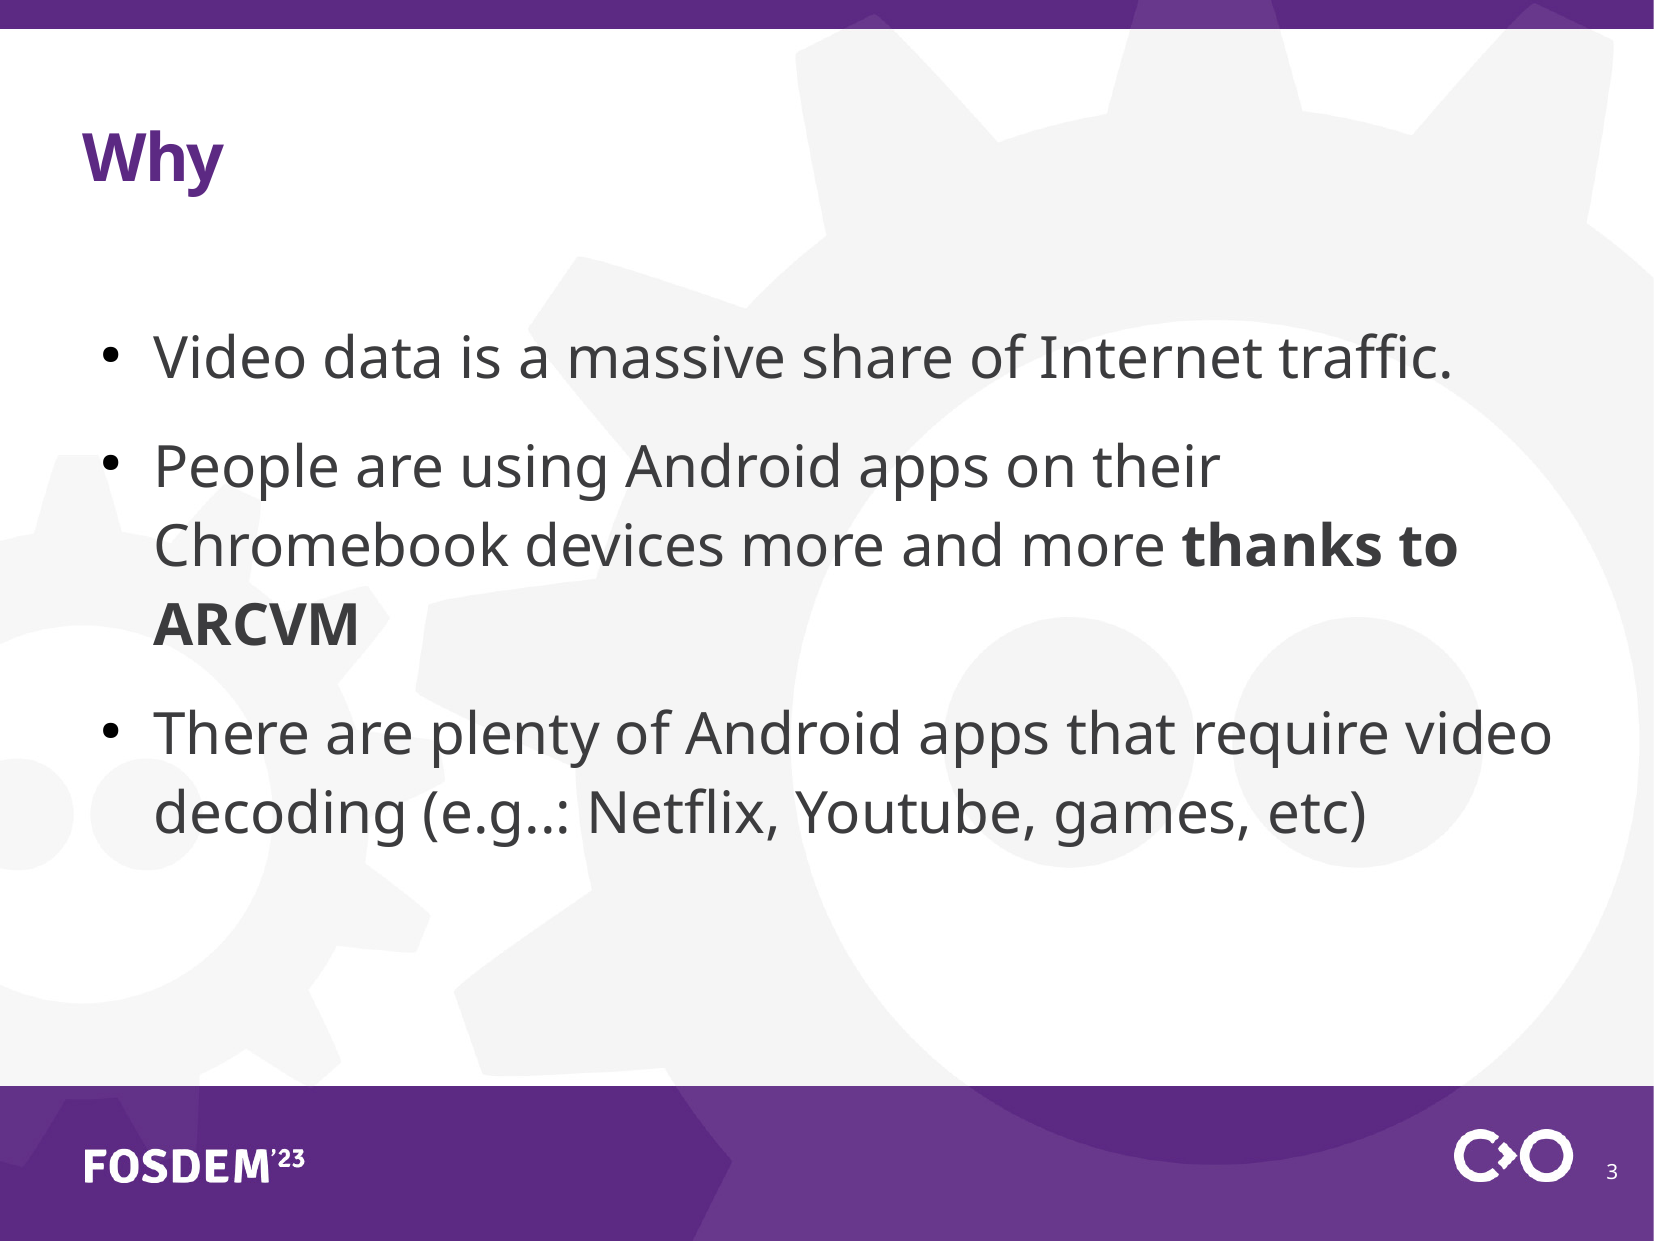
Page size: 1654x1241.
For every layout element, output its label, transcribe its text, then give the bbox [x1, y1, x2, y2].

picture [0, 0, 1654, 1241]
list Video data is a massive share of Internet traffic. People are using Android apps on their Chromebook devices more and more thanks to ARCVM There are plenty of Android apps that require video decoding (e.g..: Netflix, Youtube, games, etc) [82, 224, 1571, 1052]
title Why [82, 47, 1571, 201]
